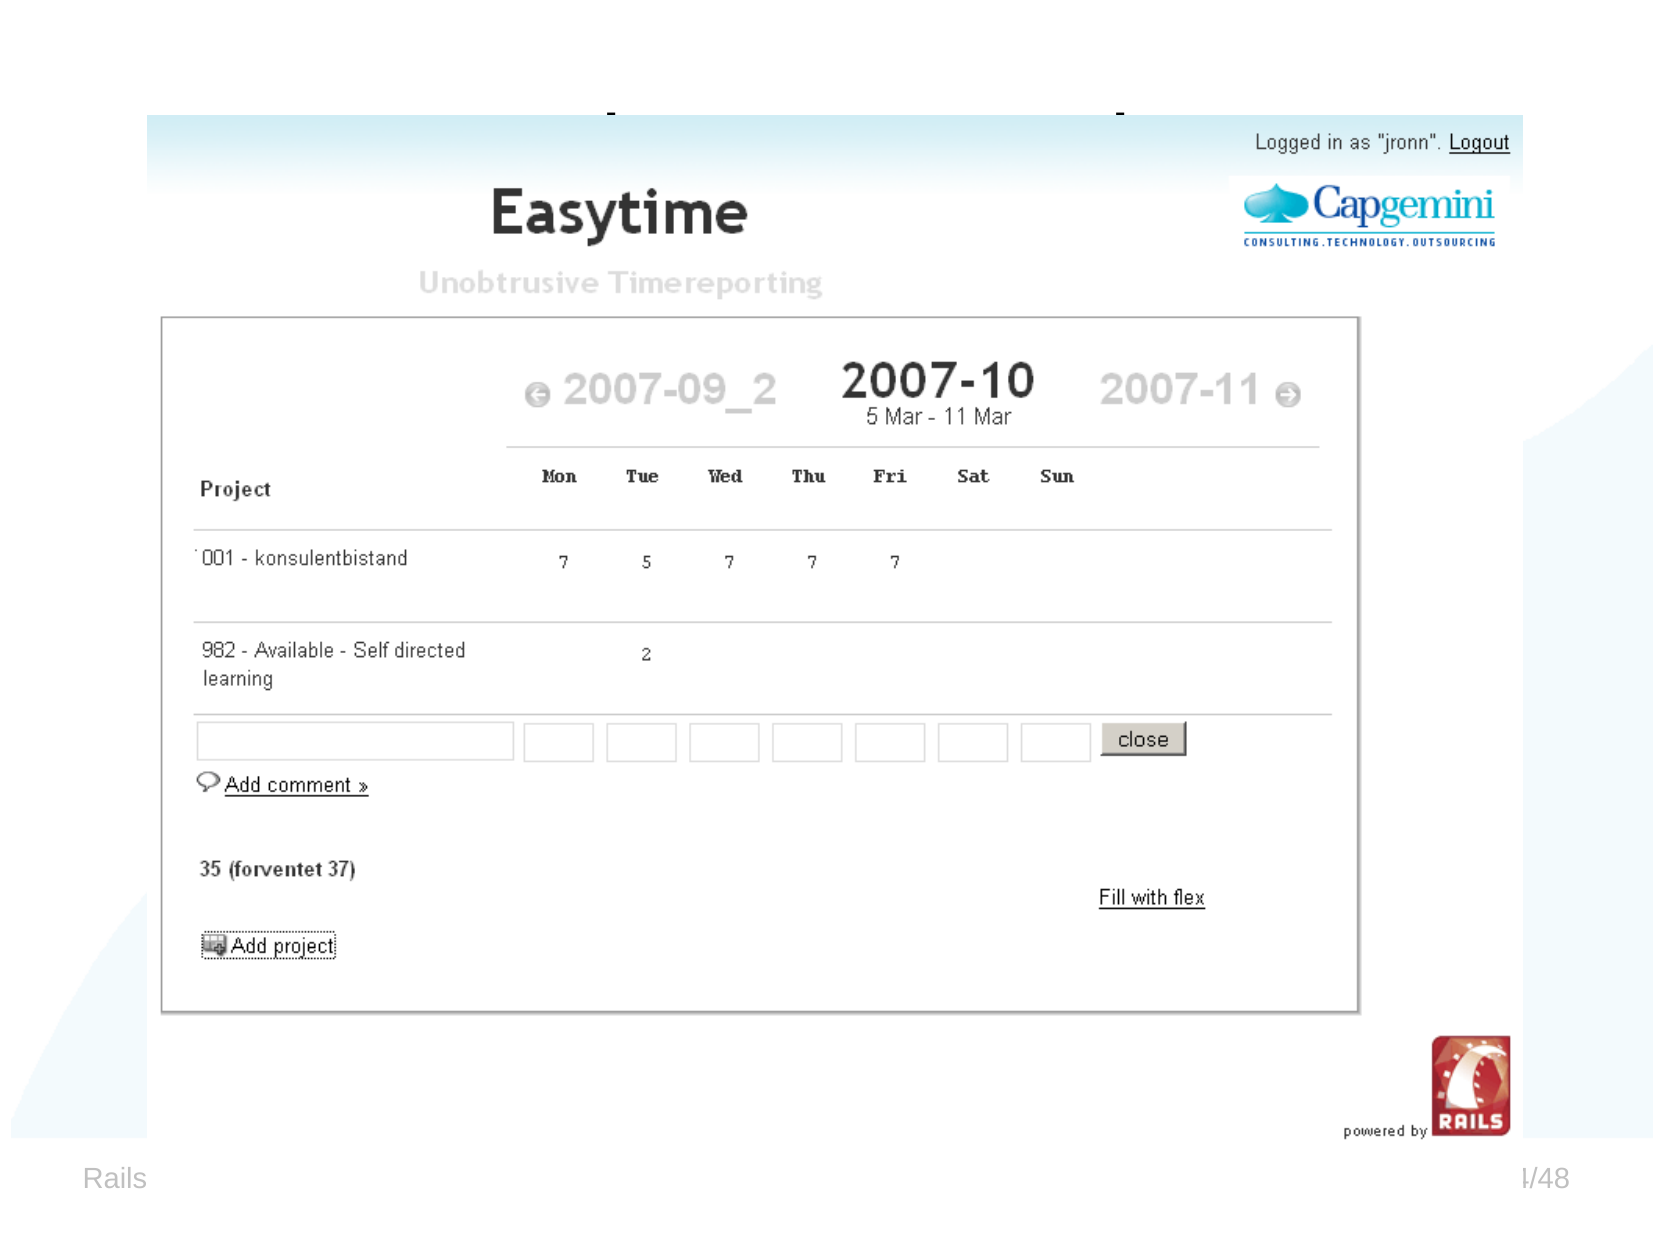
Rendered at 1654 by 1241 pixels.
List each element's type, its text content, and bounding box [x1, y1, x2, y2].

title Iteration 1: EasyTime [82, 49, 1571, 257]
picture [11, 0, 1653, 1241]
